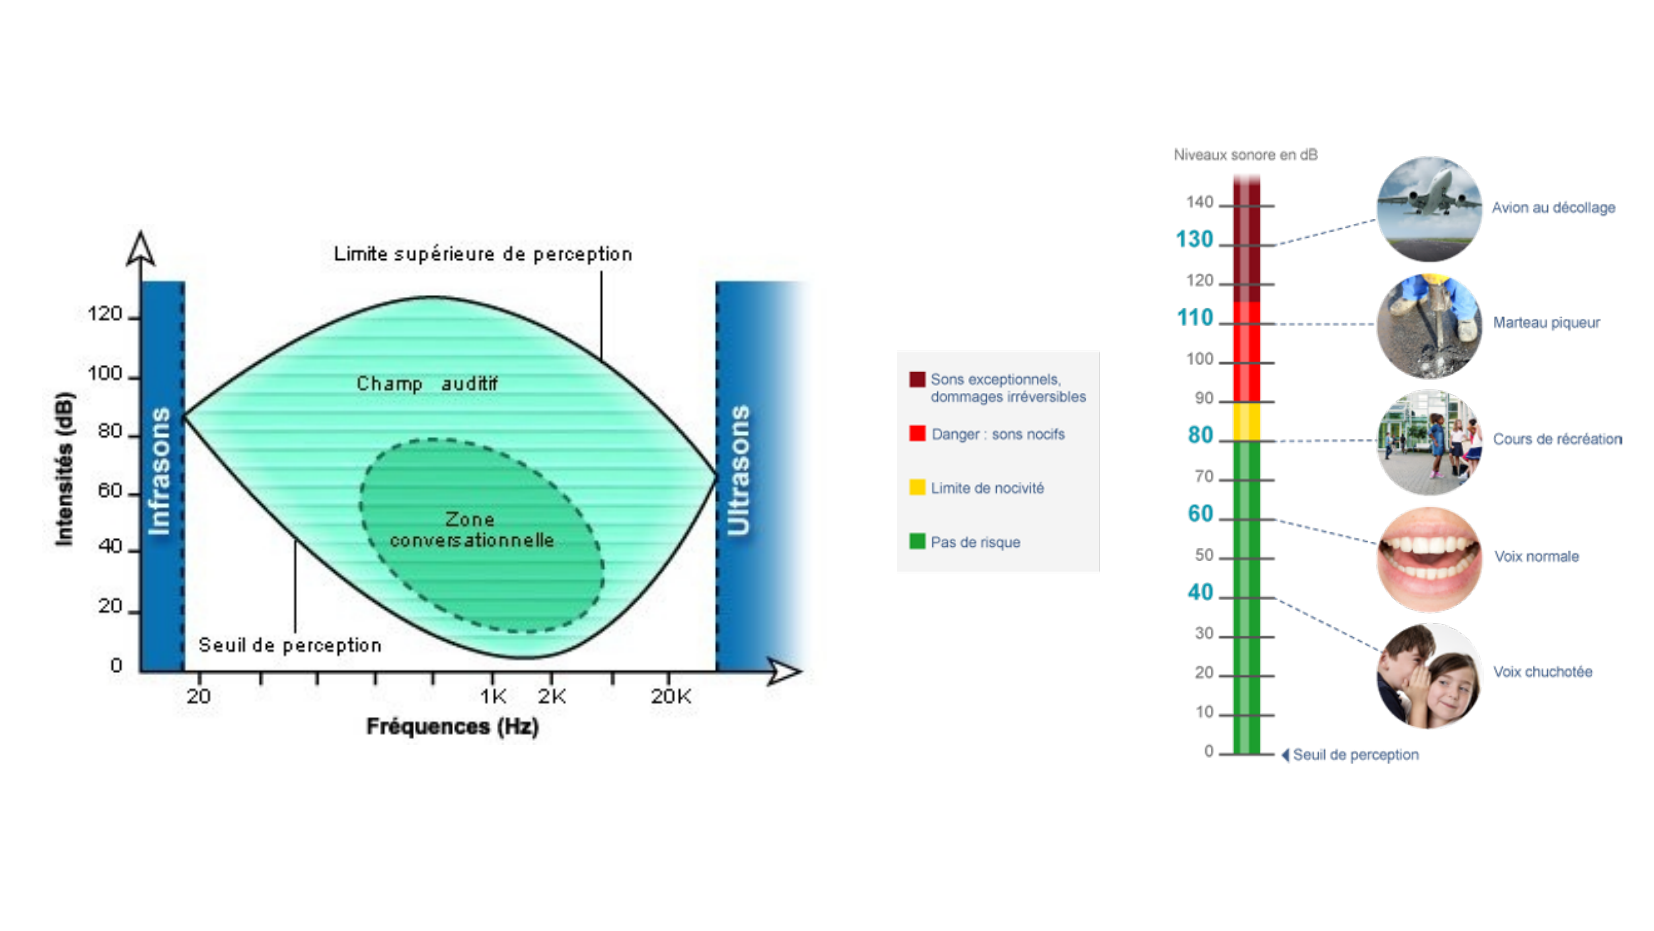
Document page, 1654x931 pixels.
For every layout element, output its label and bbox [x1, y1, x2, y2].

picture [897, 133, 1636, 780]
picture [42, 224, 827, 745]
